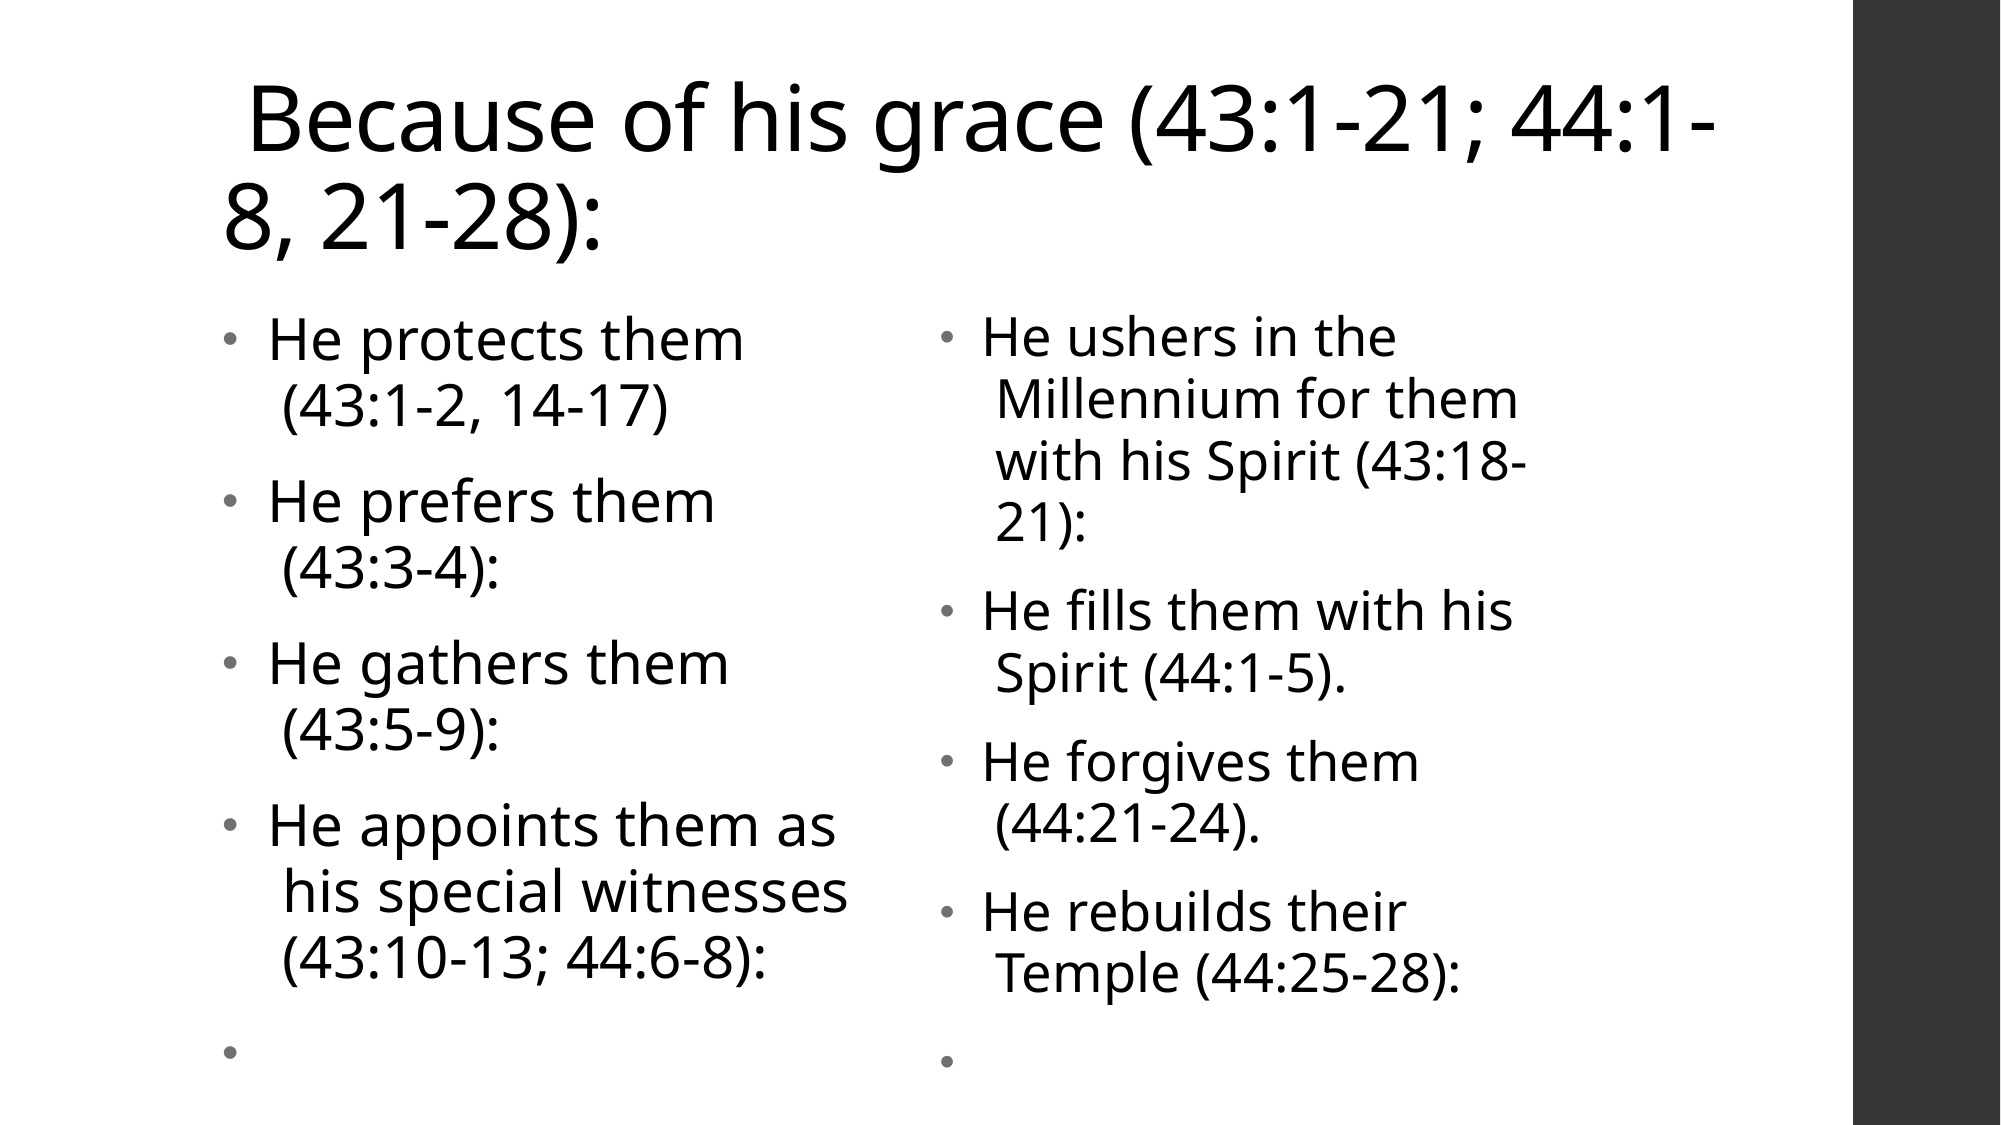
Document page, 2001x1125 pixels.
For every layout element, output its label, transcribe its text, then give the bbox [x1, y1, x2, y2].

title Because of his grace (43:1-21; 44:1-8, 21-28): [206, 60, 1797, 278]
list He protects them (43:1-2, 14-17) He prefers them (43:3-4): He gathers them (43:5-9): He appoints them as his special witnesses (43:10-13; 44:6-8): [207, 299, 900, 1014]
list He ushers in the Millennium for them with his Spirit (43:18-21): He fills them with his Spirit (44:1-5). He forgives them (44:21-24). He rebuilds their Temple (44:25-28): [924, 299, 1617, 1014]
